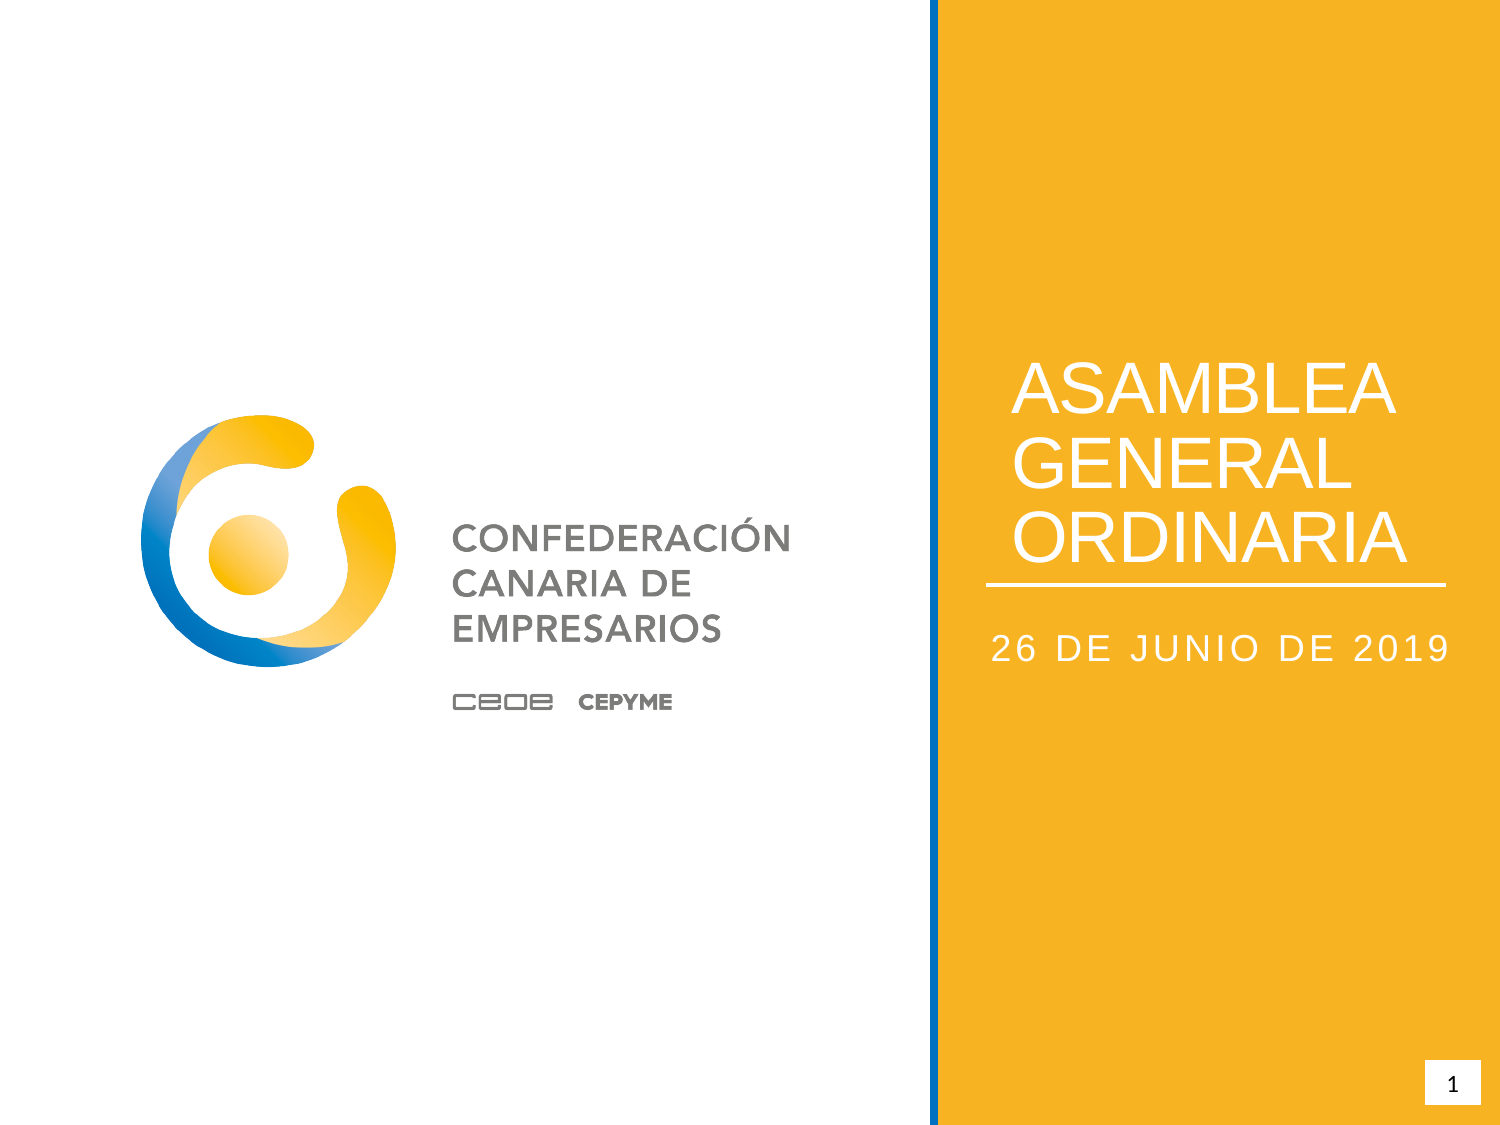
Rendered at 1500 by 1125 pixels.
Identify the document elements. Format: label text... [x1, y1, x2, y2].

text_box [0, 0, 1500, 1125]
picture [78, 376, 851, 749]
title ASAMBLEA GENERAL ORDINARIA [996, 326, 1447, 586]
text_box 1 [1423, 1058, 1483, 1106]
subtitle 26 de junio de 2019 [975, 621, 1483, 740]
